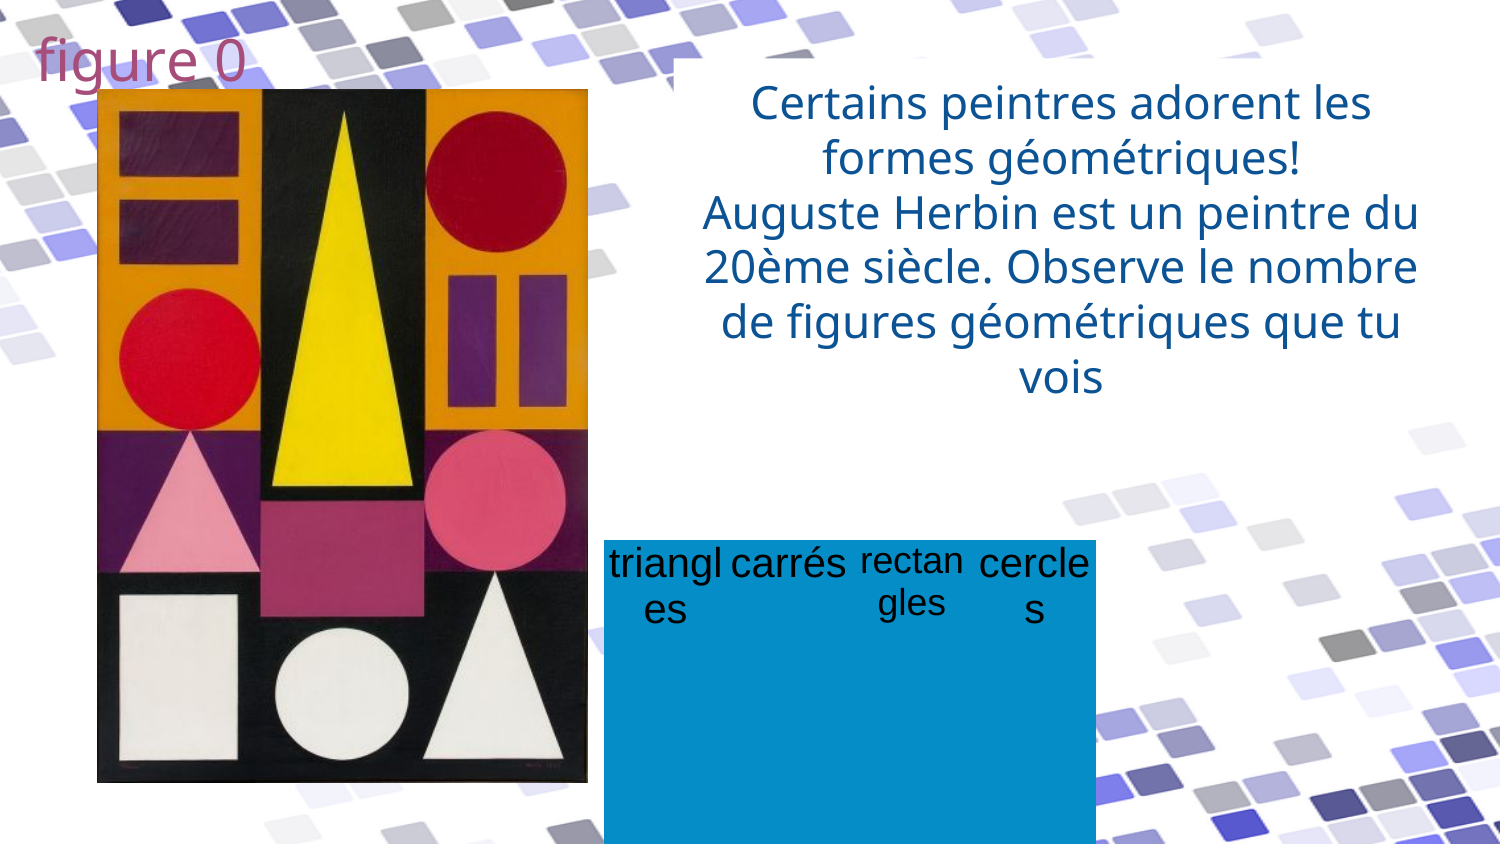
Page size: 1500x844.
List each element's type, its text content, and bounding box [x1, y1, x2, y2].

table_header rectangles [850, 540, 973, 784]
table_header cercles [973, 540, 1096, 784]
table_header triangles [604, 540, 727, 784]
table_header carrés [727, 540, 850, 784]
text_box Certains peintres adorent les formes géométriques! Auguste Herbin est un peintre du 20ème siècle. Observe le nombre de figures géométriques que tu vois [673, 58, 1450, 422]
text_box figure 0 [20, 7, 426, 109]
table_cell [973, 784, 1096, 844]
picture [0, 0, 1500, 844]
table_cell [604, 784, 727, 844]
table_cell [850, 784, 973, 844]
table_cell [727, 784, 850, 844]
